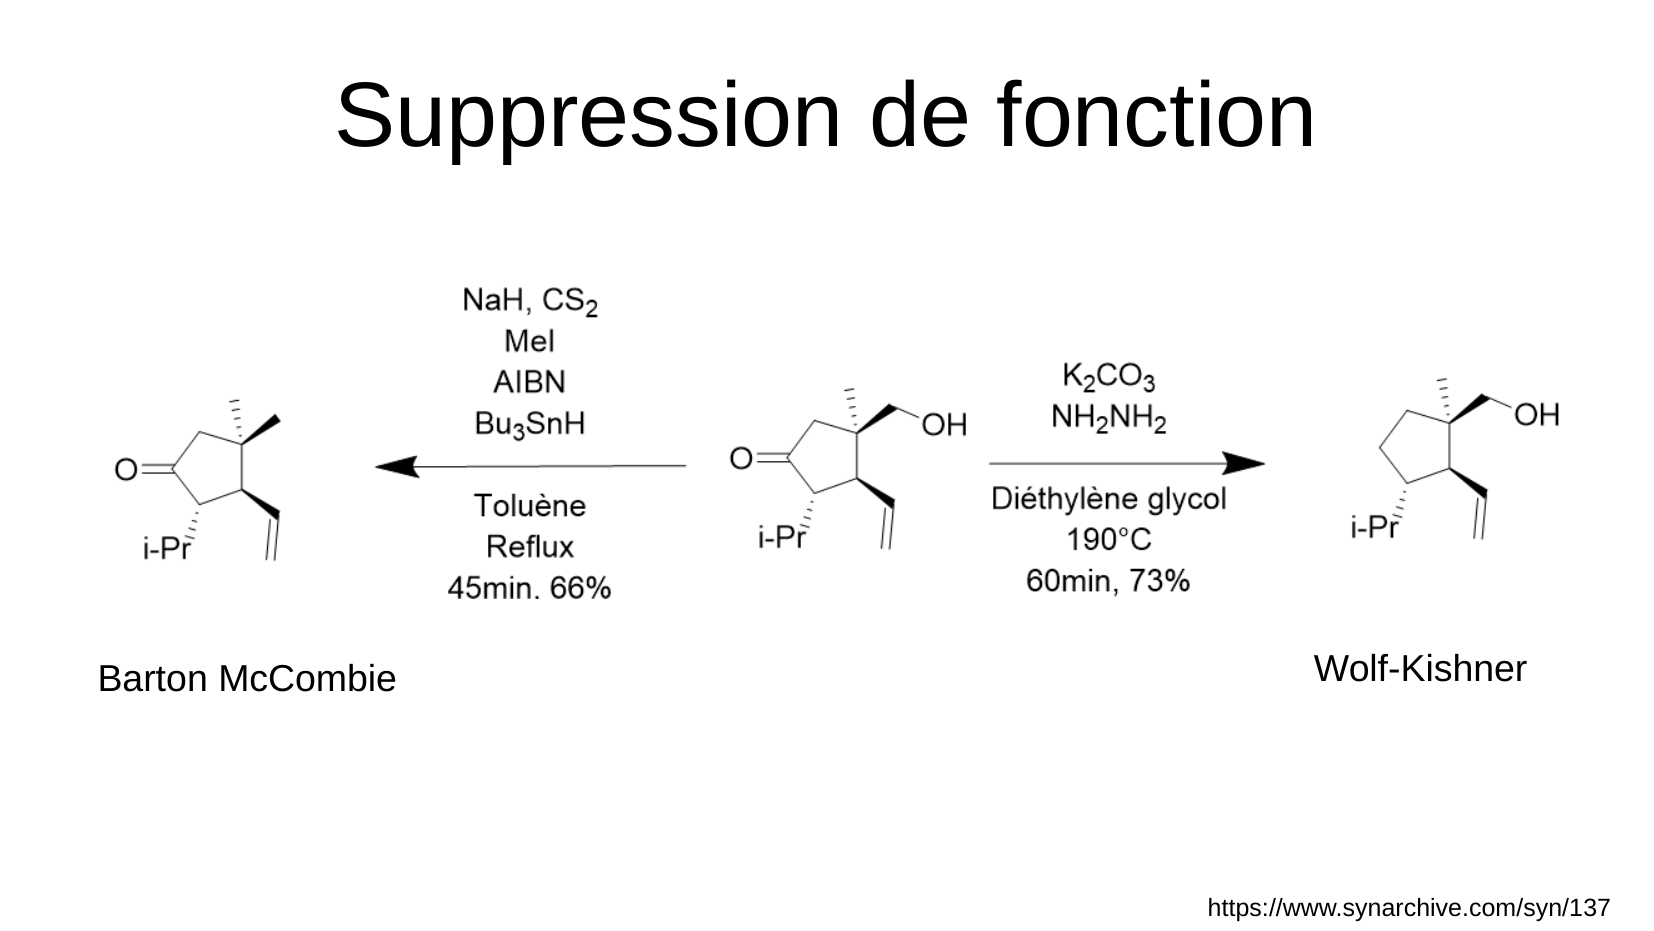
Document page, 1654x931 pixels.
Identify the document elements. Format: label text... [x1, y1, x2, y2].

text_box Barton McCombie [82, 649, 508, 707]
picture [47, 236, 1576, 599]
text_box https://www.synarchive.com/syn/137 [1192, 885, 1654, 931]
text_box Wolf-Kishner [1299, 640, 1654, 697]
title Suppression de fonction [82, 37, 1571, 193]
